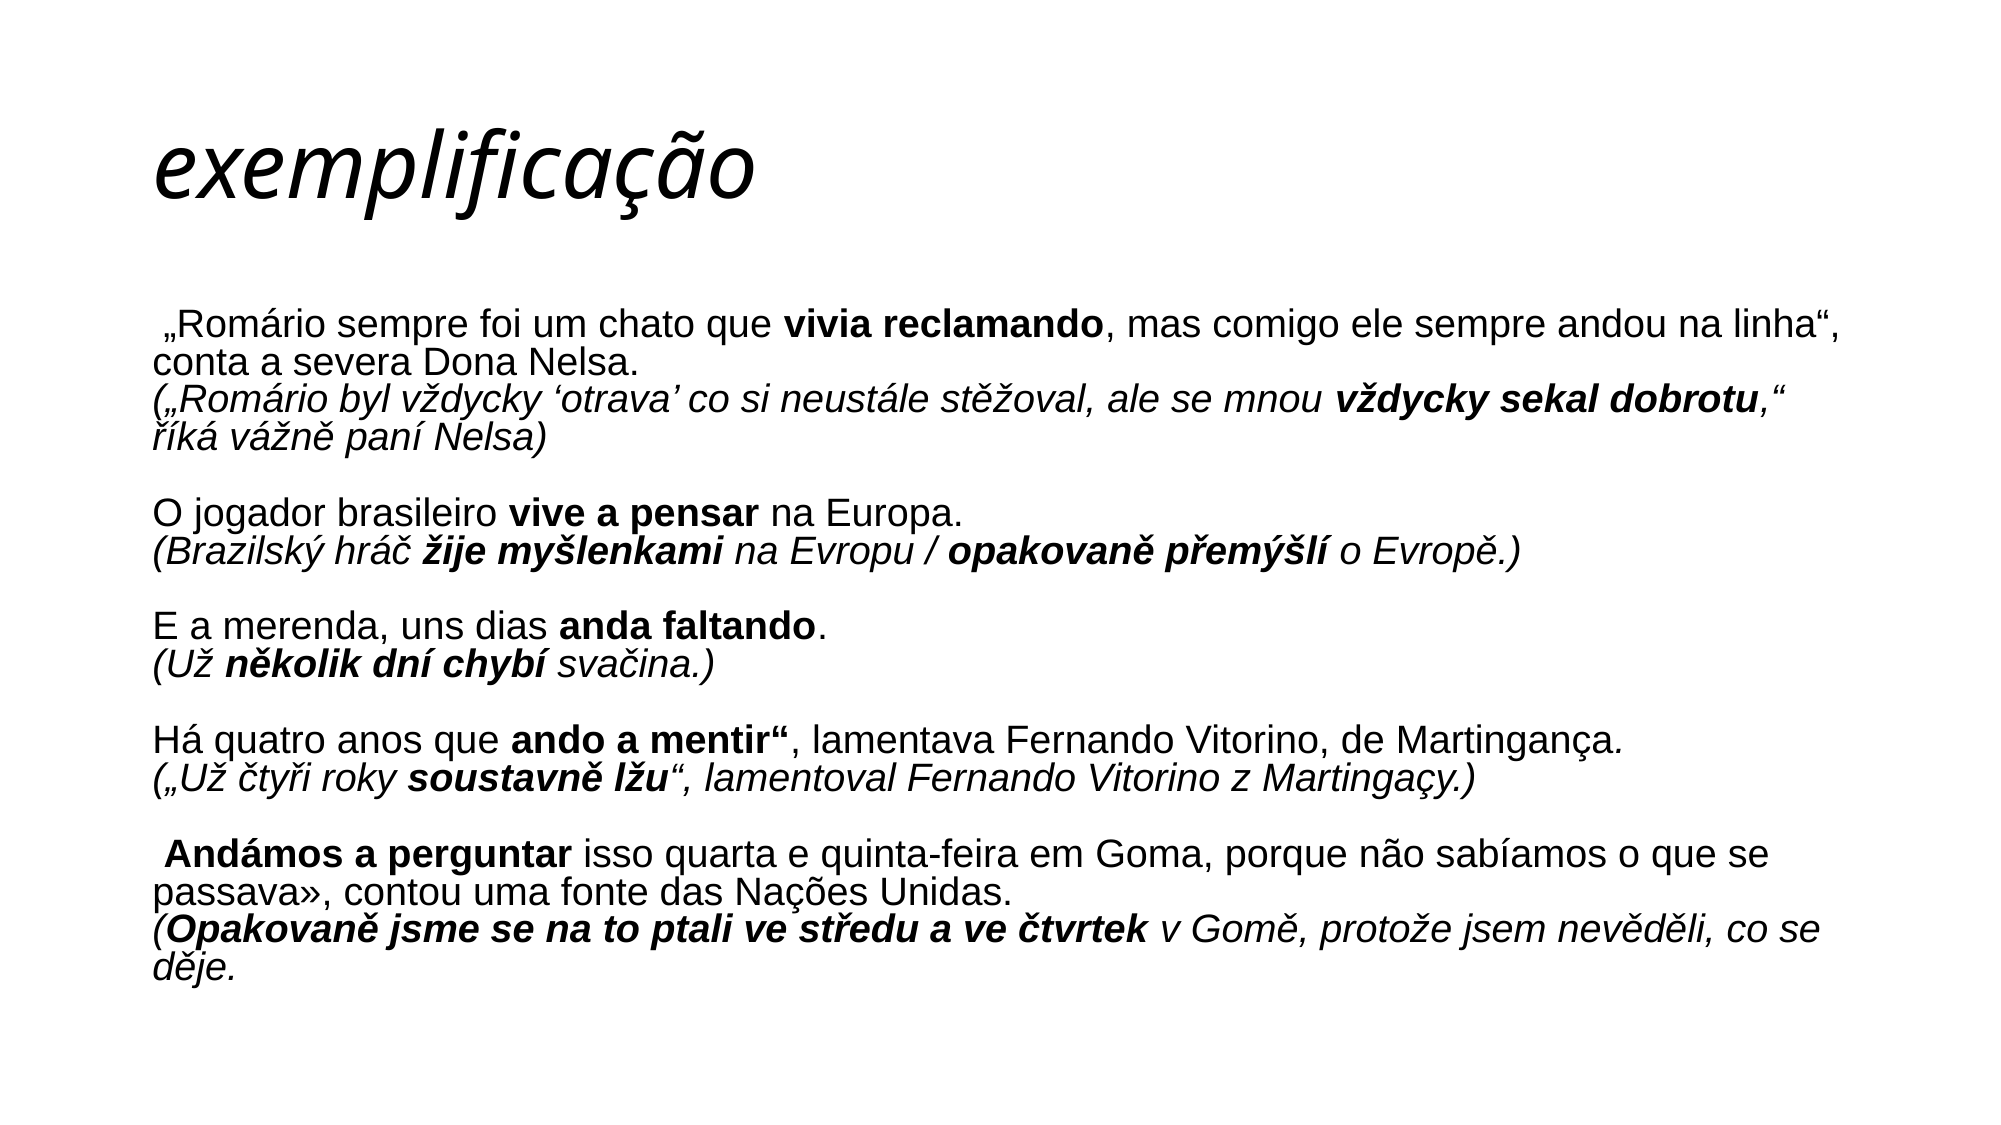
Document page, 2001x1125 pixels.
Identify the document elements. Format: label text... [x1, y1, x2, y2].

title exemplificação [137, 59, 1863, 278]
list „Romário sempre foi um chato que vivia reclamando, mas comigo ele sempre andou na linha“, conta a severa Dona Nelsa. („Romário byl vždycky ‘otrava’ co si neustále stěžoval, ale se mnou vždycky sekal dobrotu,“ říká vážně paní Nelsa) O jogador brasileiro vive a pensar na Europa. (Brazilský hráč žije myšlenkami na Evropu / opakovaně přemýšlí o Evropě.) E a merenda, uns dias anda faltando. (Už několik dní chybí svačina.) Há quatro anos que ando a mentir“, lamentava Fernando Vitorino, de Martingança. („Už čtyři roky soustavně lžu“, lamentoval Fernando Vitorino z Martingaçy.) Andámos a perguntar isso quarta e quinta-feira em Goma, porque não sabíamos o que se passava», contou uma fonte das Nações Unidas. (Opakovaně jsme se na to ptali ve středu a ve čtvrtek v Gomě, protože jsem nevěděli, co se děje. [137, 299, 1863, 1014]
